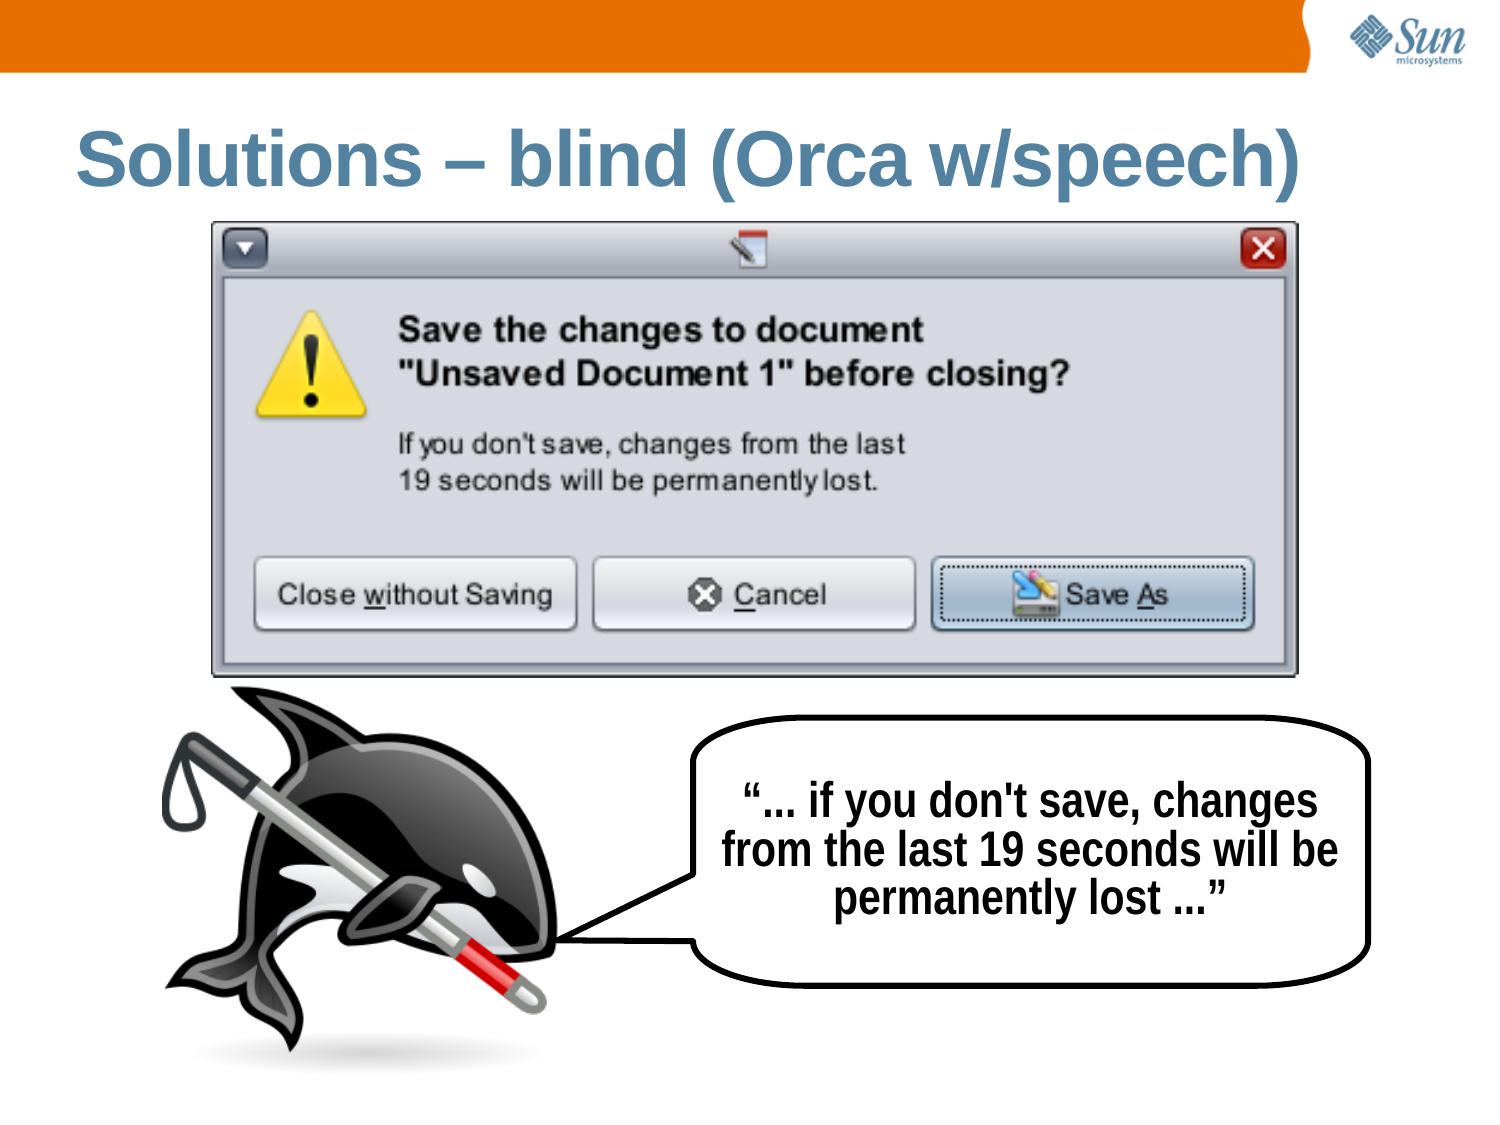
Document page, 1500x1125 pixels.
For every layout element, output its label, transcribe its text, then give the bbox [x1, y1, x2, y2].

picture [162, 679, 563, 1081]
picture [0, 0, 1500, 75]
text_box “... if you don't save, changes from the last 19 seconds will be permanently lost ...” [563, 717, 1369, 986]
title Solutions – blind (Orca w/speech) [75, 122, 1438, 228]
picture [211, 221, 1299, 678]
